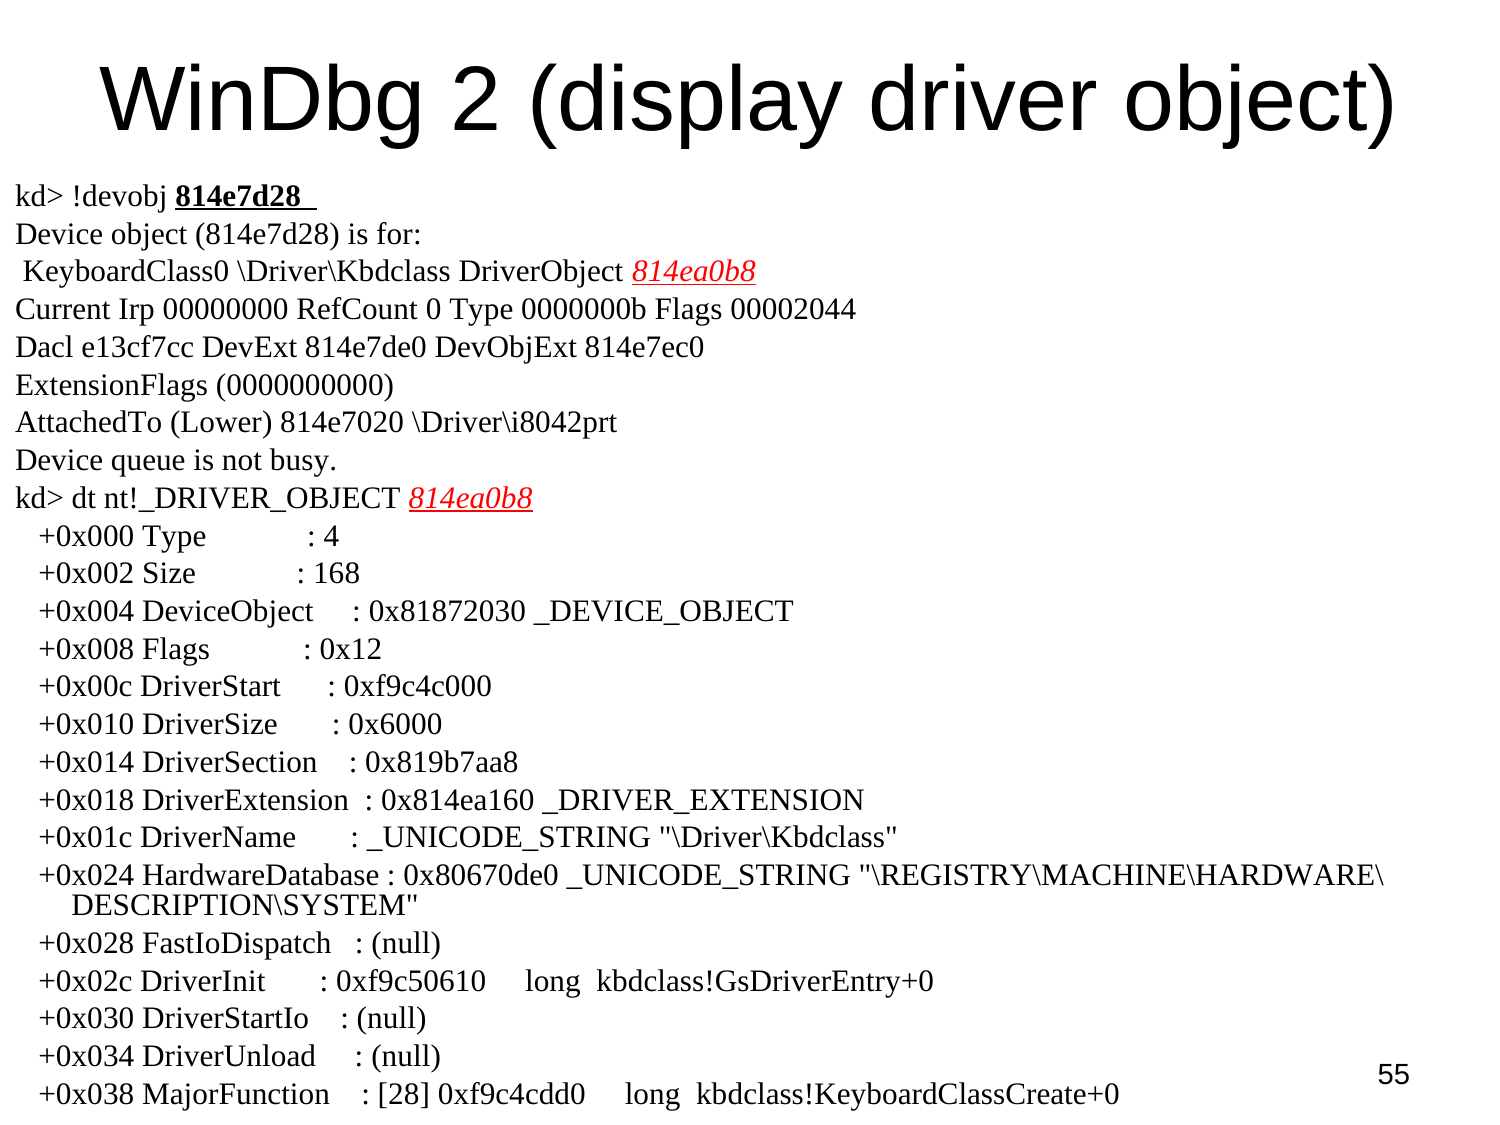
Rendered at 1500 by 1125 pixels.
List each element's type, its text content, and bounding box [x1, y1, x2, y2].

text_box <number> [1074, 1042, 1426, 1103]
title WinDbg 2 (display driver object) [0, 0, 1500, 174]
list kd> !devobj 814e7d28 Device object (814e7d28) is for: KeyboardClass0 \Driver\Kbdclass DriverObject 814ea0b8 Current Irp 00000000 RefCount 0 Type 0000000b Flags 00002044 Dacl e13cf7cc DevExt 814e7de0 DevObjExt 814e7ec0 ExtensionFlags (0000000000) AttachedTo (Lower) 814e7020 \Driver\i8042prt Device queue is not busy. kd> dt nt!_DRIVER_OBJECT 814ea0b8 +0x000 Type : 4 +0x002 Size : 168 +0x004 DeviceObject : 0x81872030 _DEVICE_OBJECT +0x008 Flags : 0x12 +0x00c DriverStart : 0xf9c4c000 +0x010 DriverSize : 0x6000 +0x014 DriverSection : 0x819b7aa8 +0x018 DriverExtension : 0x814ea160 _DRIVER_EXTENSION +0x01c DriverName : _UNICODE_STRING "\Driver\Kbdclass" +0x024 HardwareDatabase : 0x80670de0 _UNICODE_STRING "\REGISTRY\MACHINE\HARDWARE\DESCRIPTION\SYSTEM" +0x028 FastIoDispatch : (null) +0x02c DriverInit : 0xf9c50610 long kbdclass!GsDriverEntry+0 +0x030 DriverStartIo : (null) +0x034 DriverUnload : (null) +0x038 MajorFunction : [28] 0xf9c4cdd0 long kbdclass!KeyboardClassCreate+0 [0, 174, 1500, 1125]
